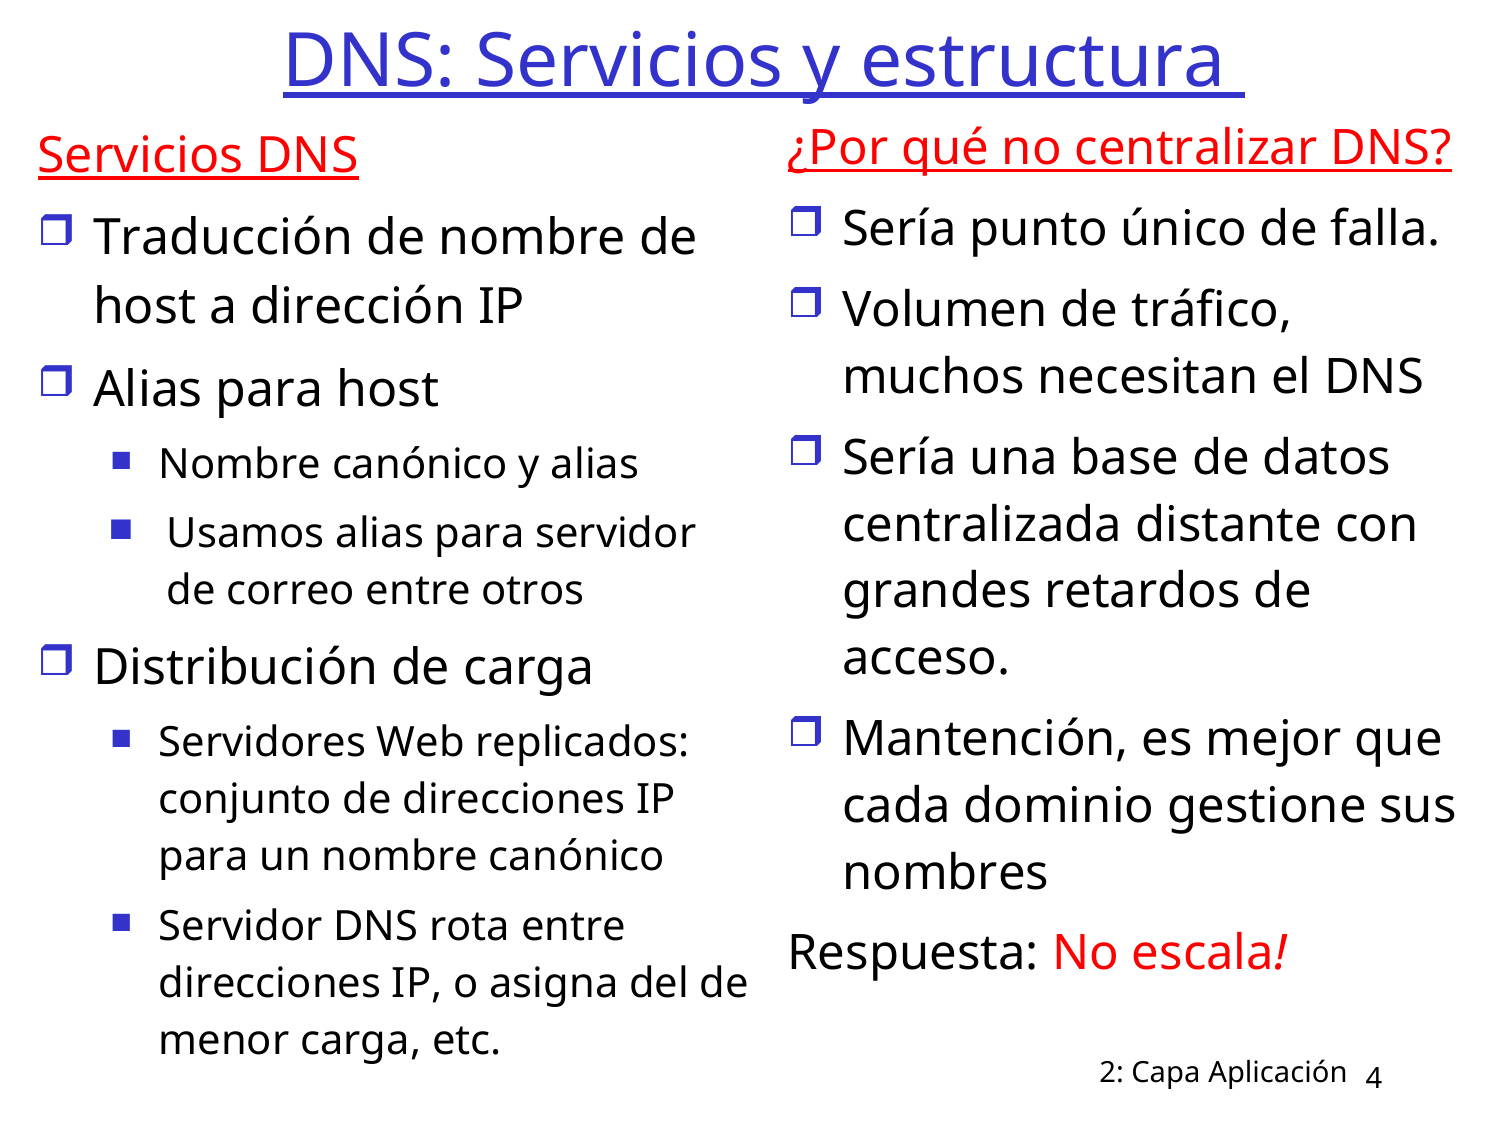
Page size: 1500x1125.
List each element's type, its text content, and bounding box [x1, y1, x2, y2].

list ¿Por qué no centralizar DNS? Sería punto único de falla. Volumen de tráfico, muchos necesitan el DNS Sería una base de datos centralizada distante con grandes retardos de acceso. Mantención, es mejor que cada dominio gestione sus nombres Respuesta: No escala! [787, 112, 1463, 997]
list Servicios DNS Traducción de nombre de host a dirección IP Alias para host Nombre canónico y alias Usamos alias para servidor de correo entre otros Distribución de carga Servidores Web replicados: conjunto de direcciones IP para un nombre canónico Servidor DNS rota entre direcciones IP, o asigna del de menor carga, etc. [37, 118, 751, 1115]
title DNS: Servicios y estructura [282, 3, 1426, 113]
